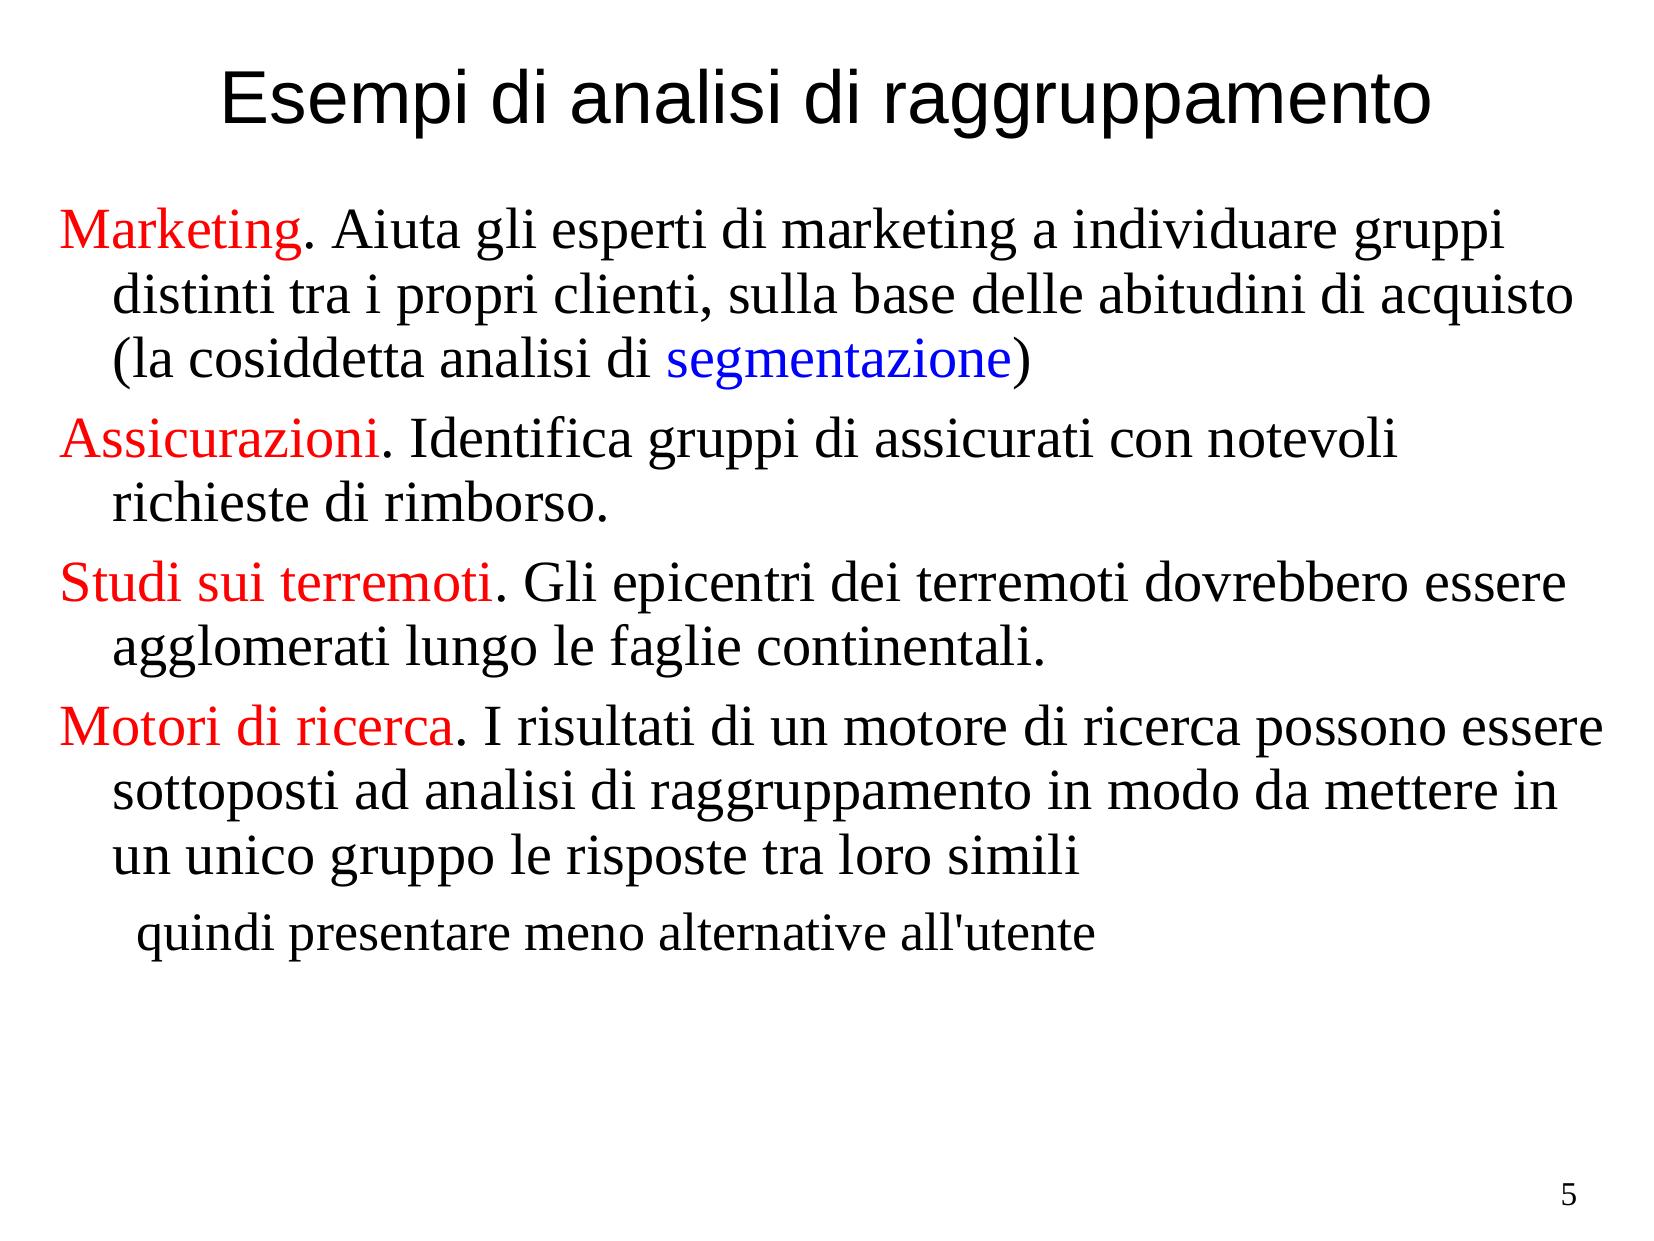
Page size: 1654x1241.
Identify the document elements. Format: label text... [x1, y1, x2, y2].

title Esempi di analisi di raggruppamento [37, 30, 1617, 166]
list Marketing. Aiuta gli esperti di marketing a individuare gruppi distinti tra i propri clienti, sulla base delle abitudini di acquisto (la cosiddetta analisi di segmentazione) Assicurazioni. Identifica gruppi di assicurati con notevoli richieste di rimborso. Studi sui terremoti. Gli epicentri dei terremoti dovrebbero essere agglomerati lungo le faglie continentali. Motori di ricerca. I risultati di un motore di ricerca possono essere sottoposti ad analisi di raggruppamento in modo da mettere in un unico gruppo le risposte tra loro simili quindi presentare meno alternative all'utente [42, 196, 1612, 1187]
